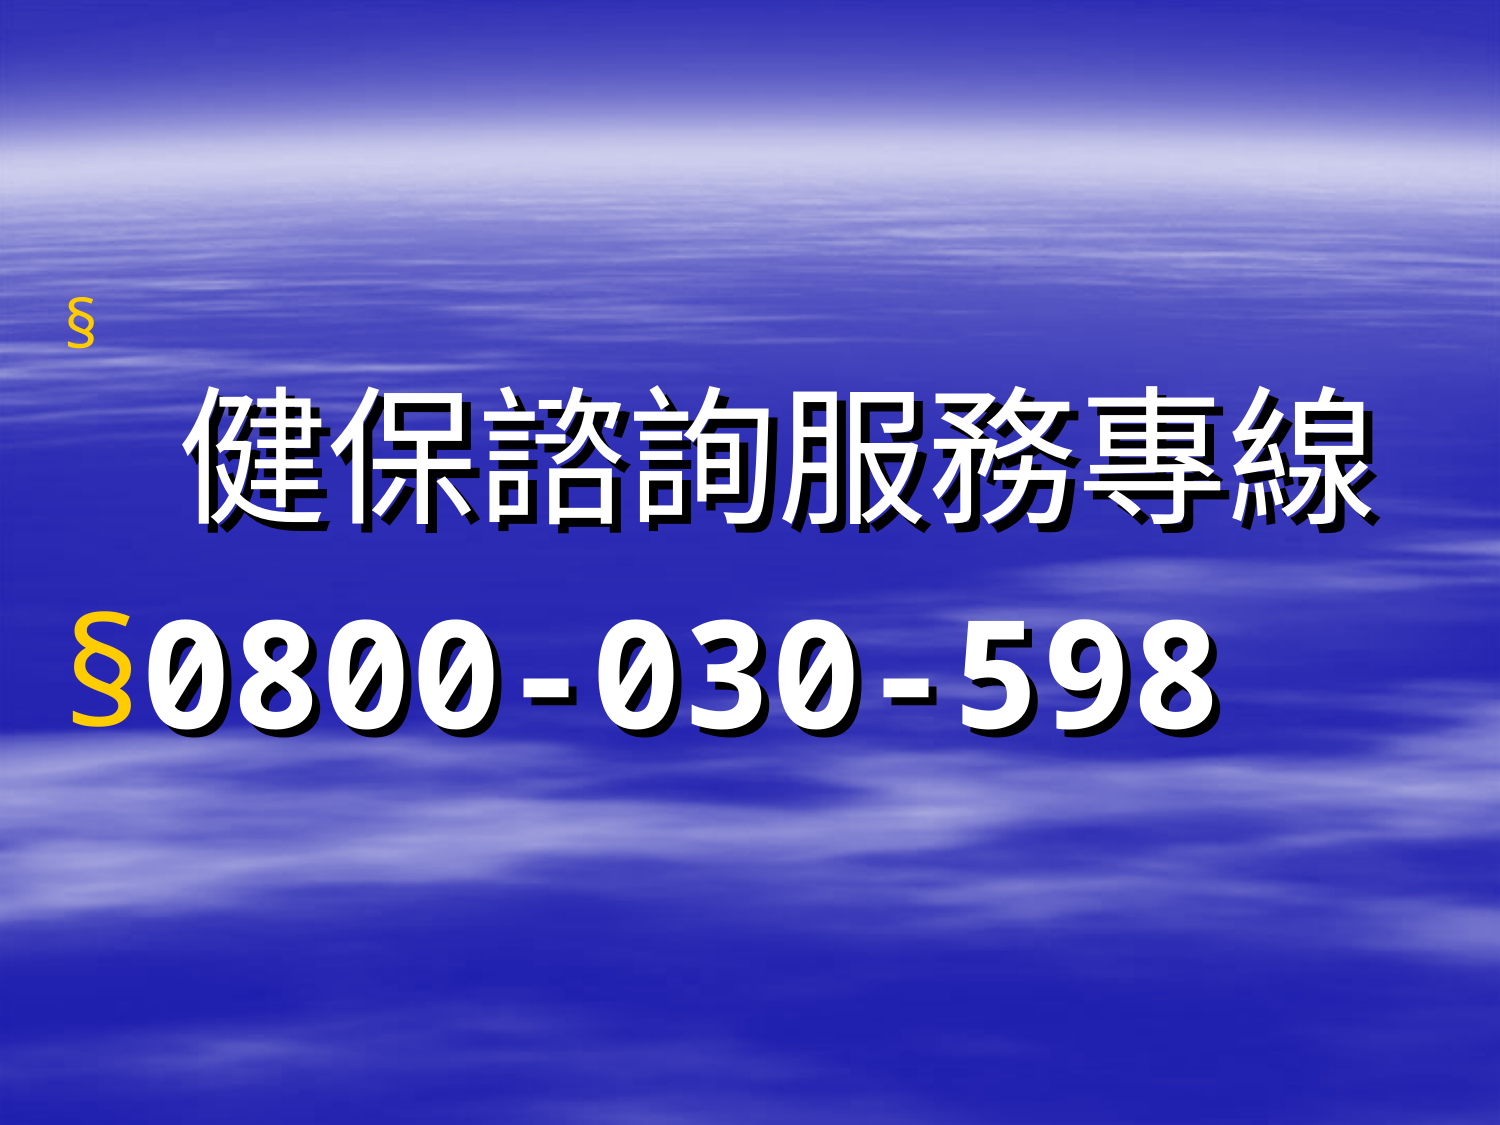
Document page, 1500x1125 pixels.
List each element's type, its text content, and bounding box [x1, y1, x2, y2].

list 健保諮詢服務專線 0800-030-598 [49, 275, 1451, 1001]
